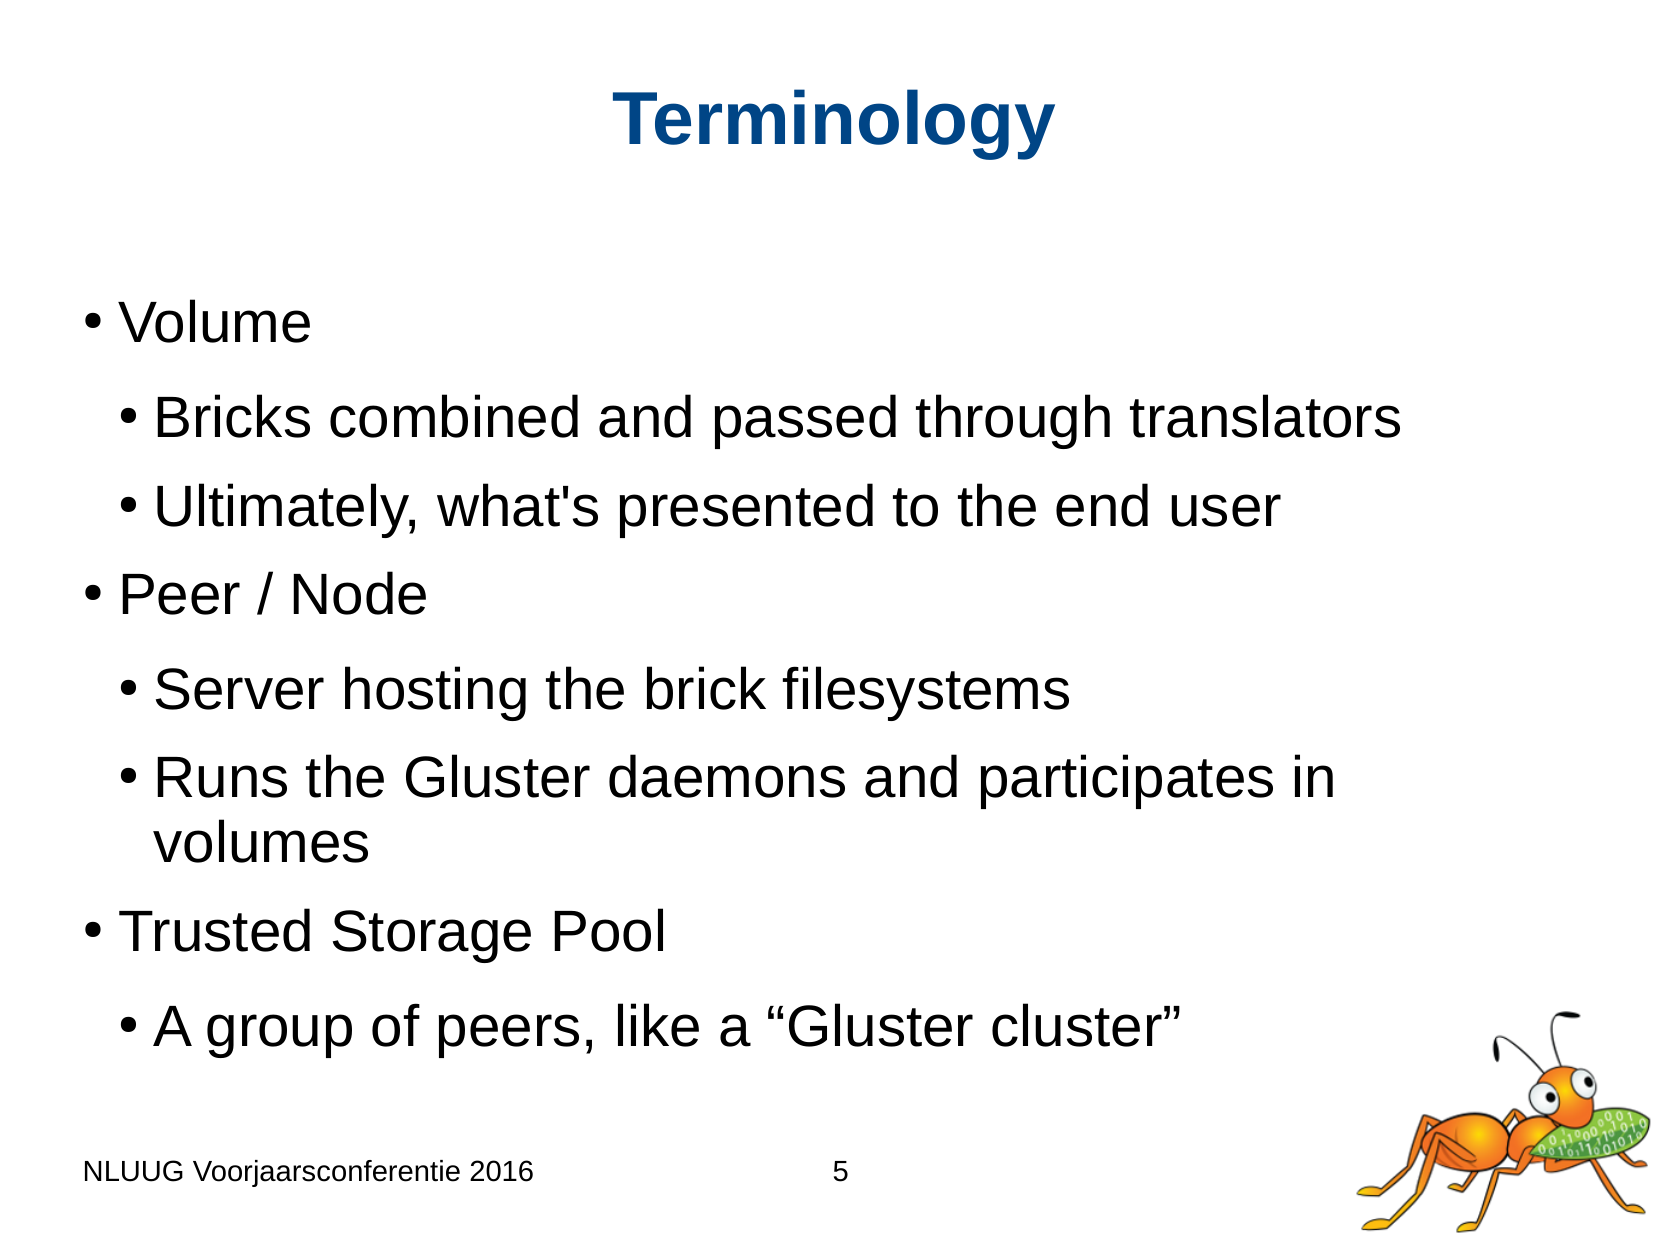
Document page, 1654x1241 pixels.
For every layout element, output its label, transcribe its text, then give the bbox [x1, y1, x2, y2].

picture [1353, 1009, 1654, 1235]
list Volume Bricks combined and passed through translators Ultimately, what's presented to the end user Peer / Node Server hosting the brick filesystems Runs the Gluster daemons and participates in volumes Trusted Storage Pool A group of peers, like a “Gluster cluster” [82, 290, 1571, 1109]
title Terminology [90, 15, 1579, 223]
